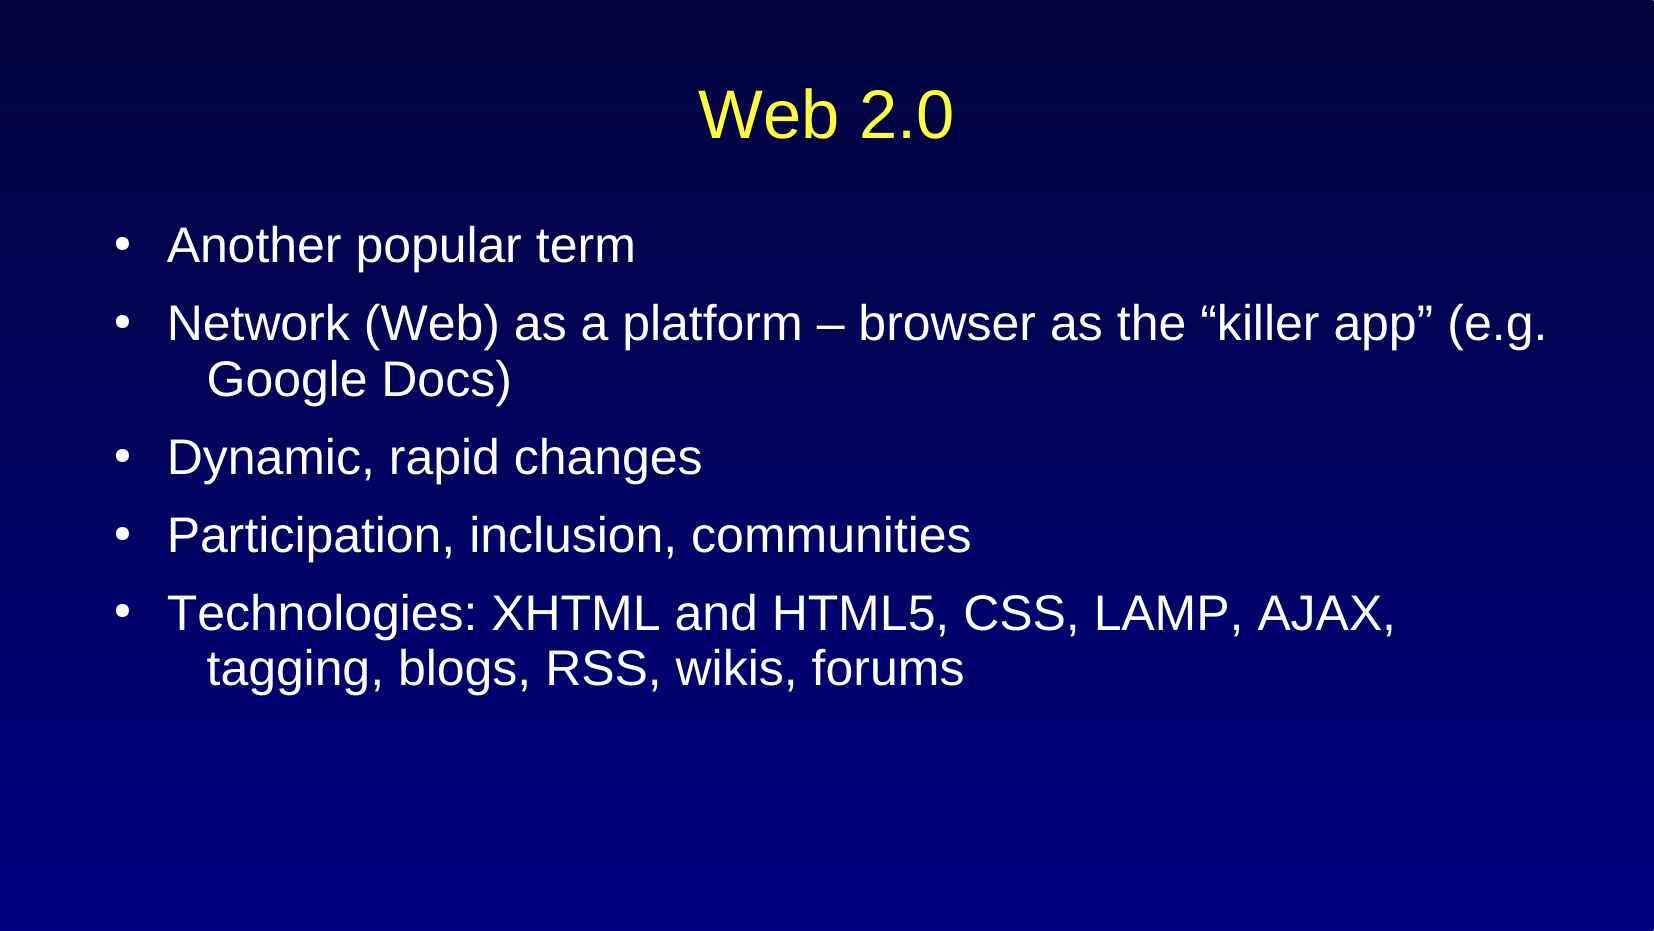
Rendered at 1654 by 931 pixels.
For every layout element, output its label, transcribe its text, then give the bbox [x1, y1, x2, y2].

list Another popular term Network (Web) as a platform – browser as the “killer app” (e.g. Google Docs) Dynamic, rapid changes Participation, inclusion, communities Technologies: XHTML and HTML5, CSS, LAMP, AJAX, tagging, blogs, RSS, wikis, forums [82, 217, 1571, 758]
title Web 2.0 [82, 37, 1571, 193]
